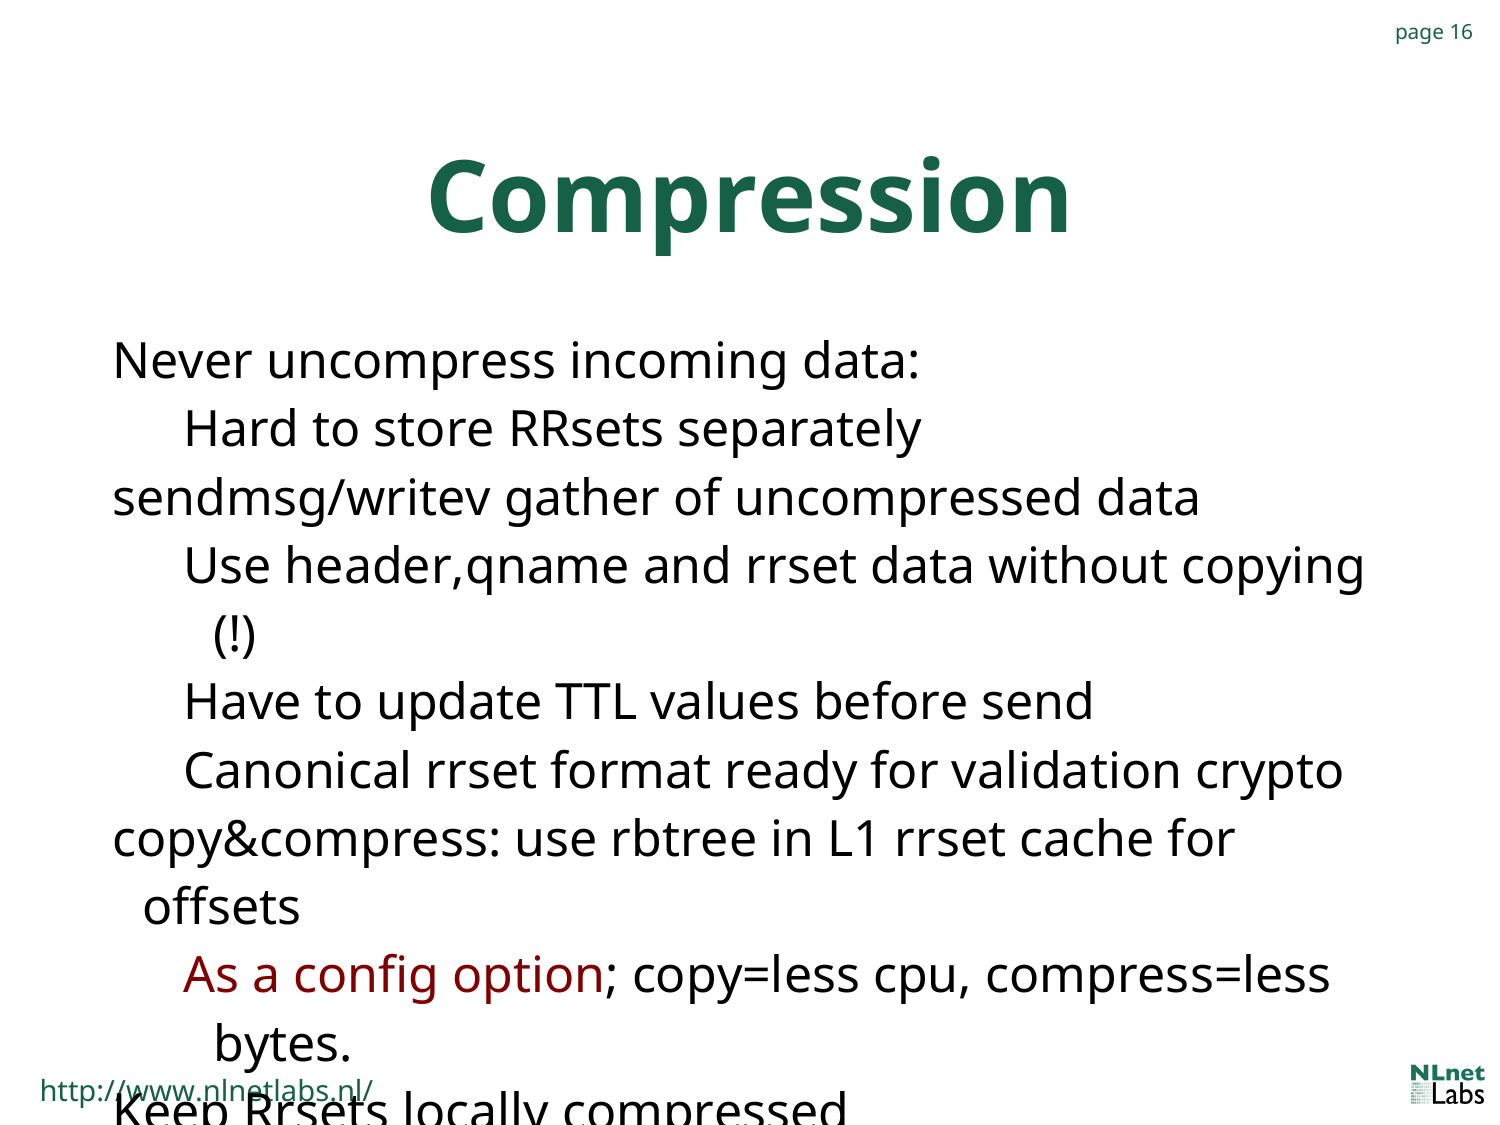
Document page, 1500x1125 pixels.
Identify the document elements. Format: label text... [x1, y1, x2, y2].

picture [1409, 1059, 1485, 1111]
list Never uncompress incoming data: Hard to store RRsets separately sendmsg/writev gather of uncompressed data Use header,qname and rrset data without copying (!) Have to update TTL values before send Canonical rrset format ready for validation crypto copy&compress: use rbtree in L1 rrset cache for offsets As a config option; copy=less cpu, compress=less bytes. Keep Rrsets locally compressed Have to update compression ptrs and TTLs before send Not canonical format Imperfect compression ratio [112, 324, 1388, 1016]
title Compression [112, 66, 1388, 322]
